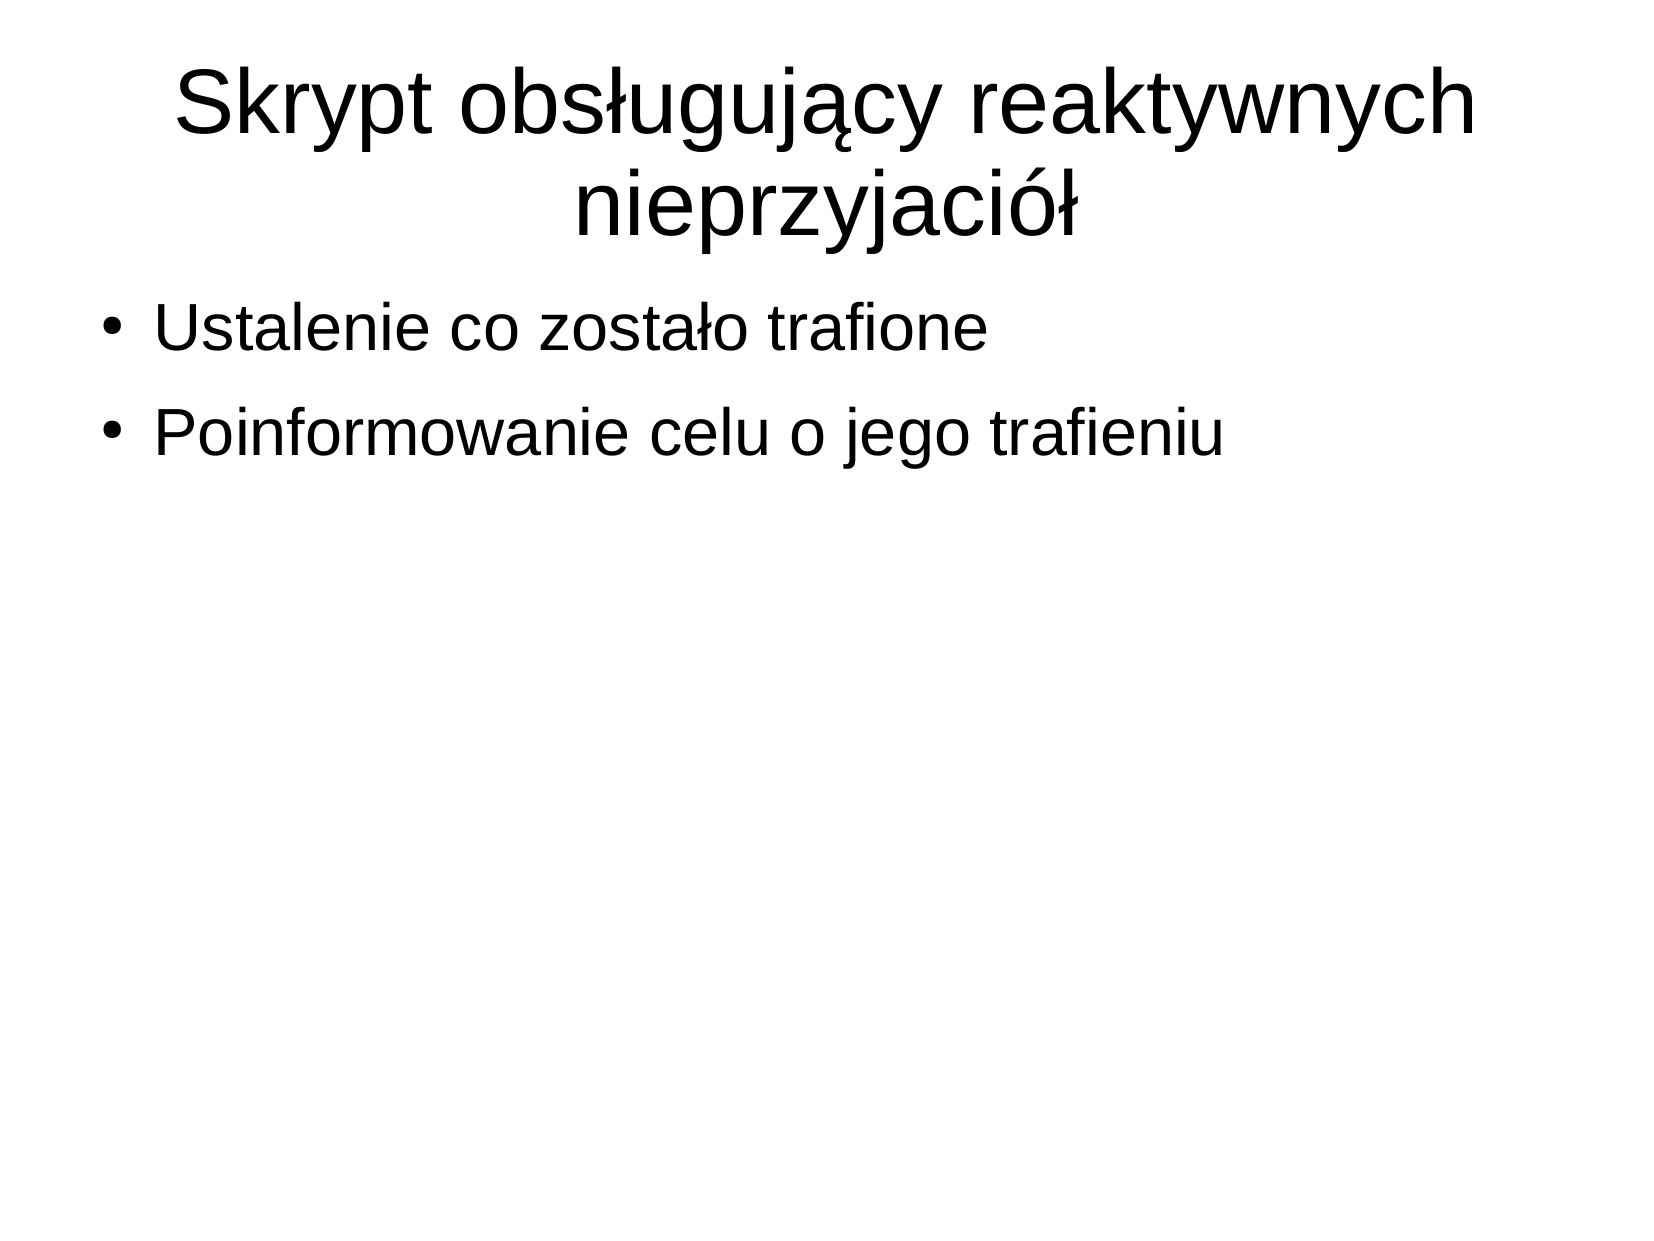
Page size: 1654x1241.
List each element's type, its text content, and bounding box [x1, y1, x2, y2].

list Ustalenie co zostało trafione Poinformowanie celu o jego trafieniu [82, 290, 1571, 1010]
title Skrypt obsługujący reaktywnych nieprzyjaciół [82, 49, 1571, 257]
